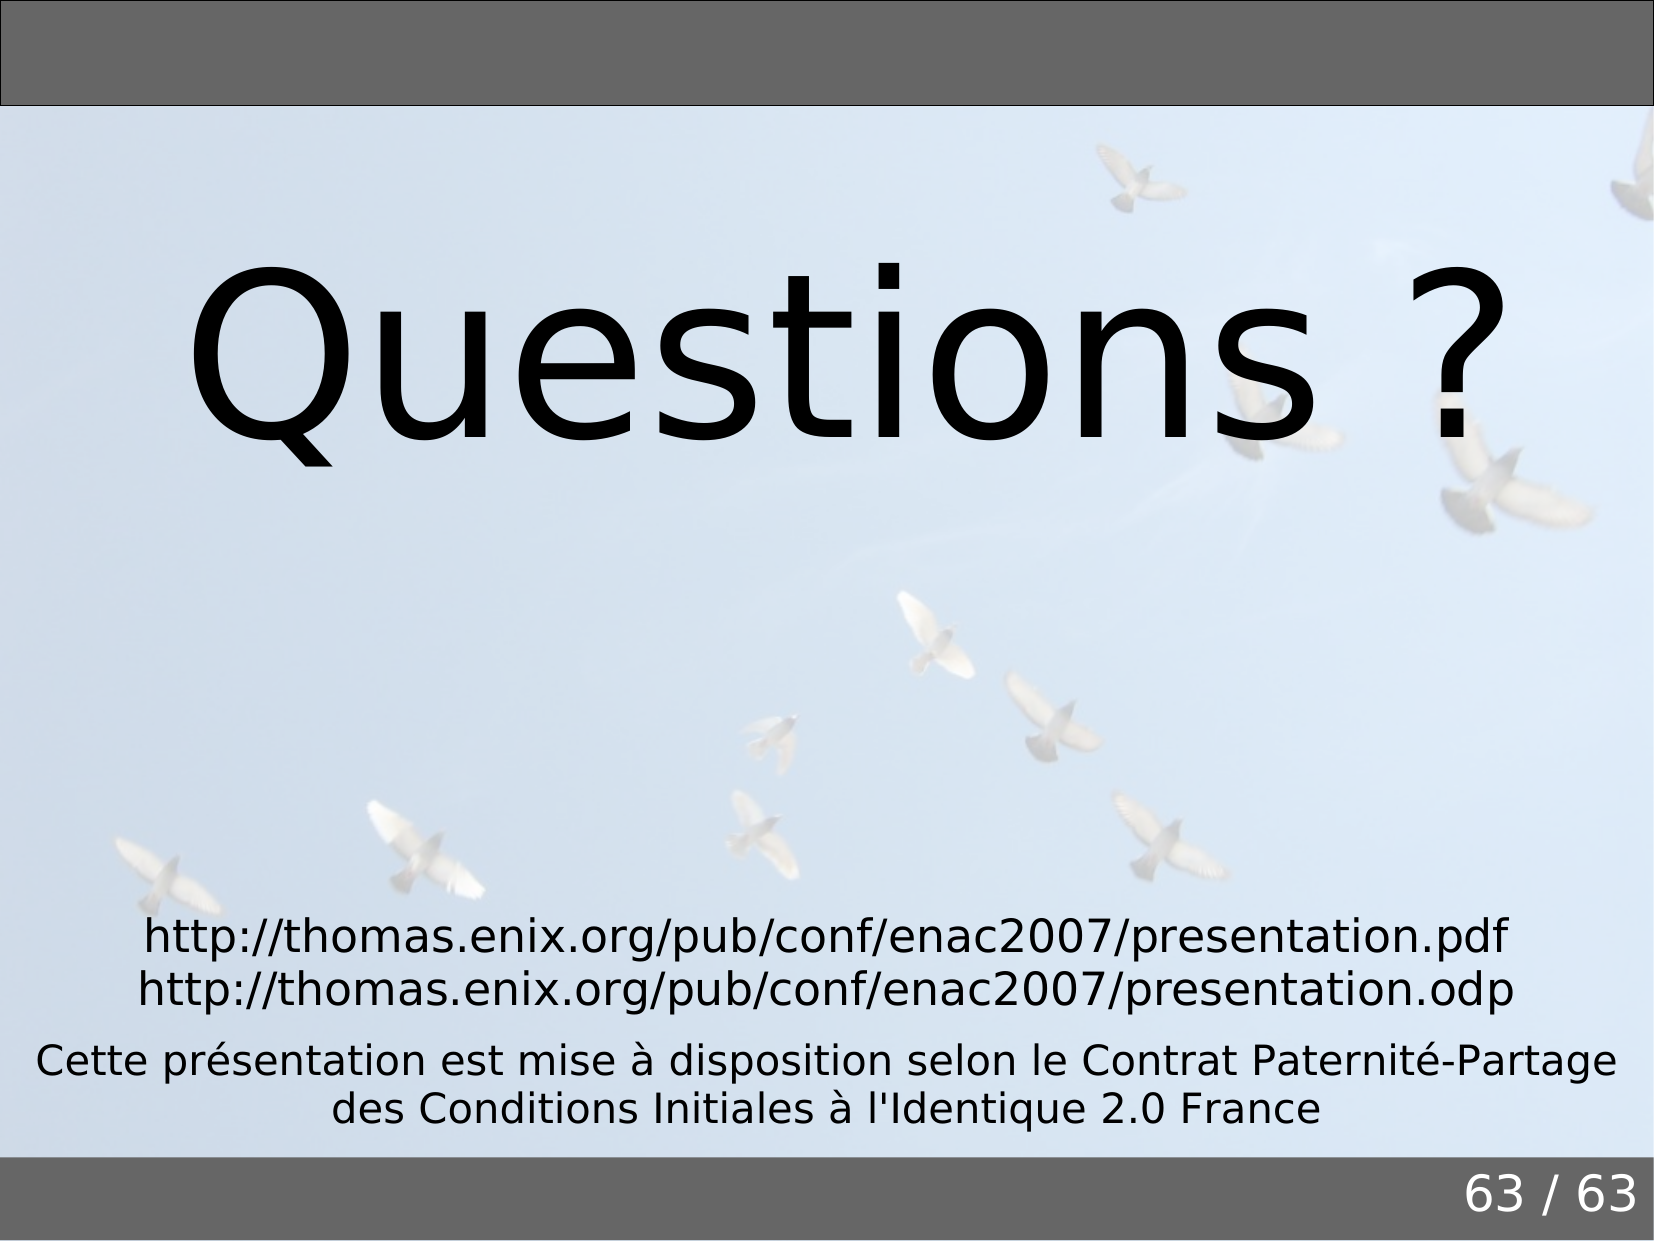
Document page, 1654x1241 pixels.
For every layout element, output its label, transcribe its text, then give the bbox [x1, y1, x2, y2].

text_box Questions ? [166, 217, 1541, 500]
text_box http://thomas.enix.org/pub/conf/enac2007/presentation.pdf http://thomas.enix.org/pub/conf/enac2007/presentation.odp [0, 902, 1654, 1024]
text_box Cette présentation est mise à disposition selon le Contrat Paternité-Partage des Conditions Initiales à l'Identique 2.0 France [0, 1029, 1654, 1141]
